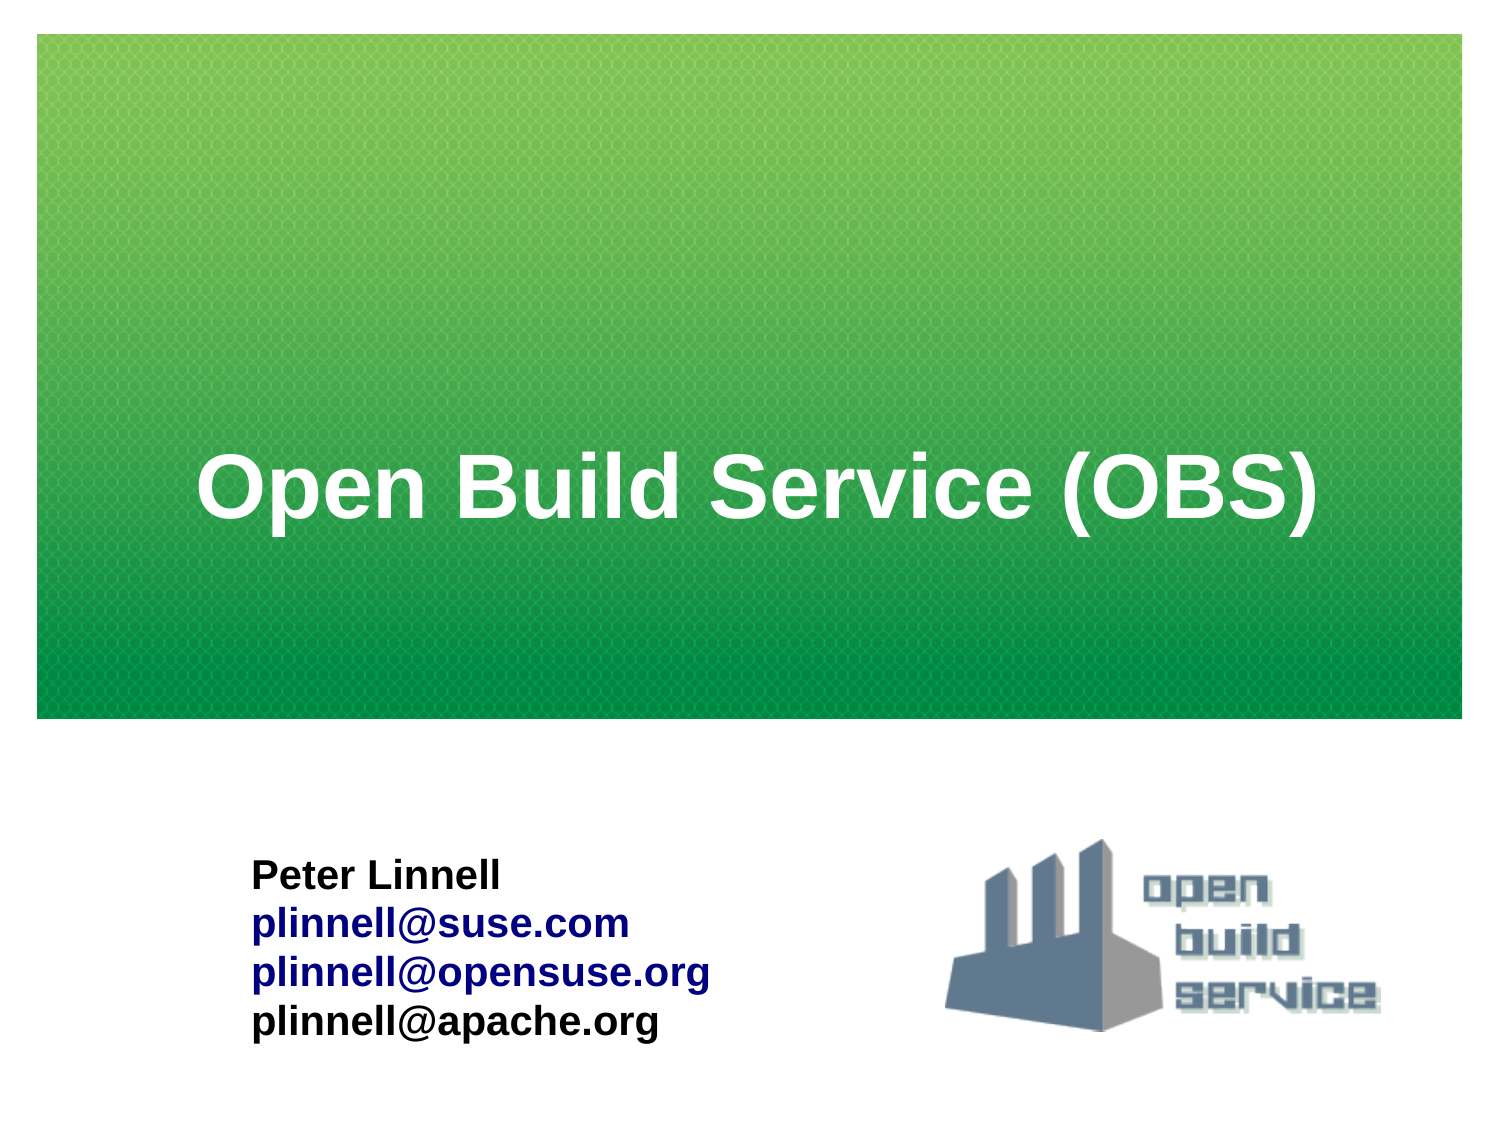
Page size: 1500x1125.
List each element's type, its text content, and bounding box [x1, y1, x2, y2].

table_header Peter Linnell plinnell@suse.com plinnell@opensuse.org plinnell@apache.org [245, 843, 855, 1050]
picture [37, 34, 1463, 719]
picture [945, 839, 1381, 1032]
title Open Build Service (OBS) [195, 389, 1334, 641]
